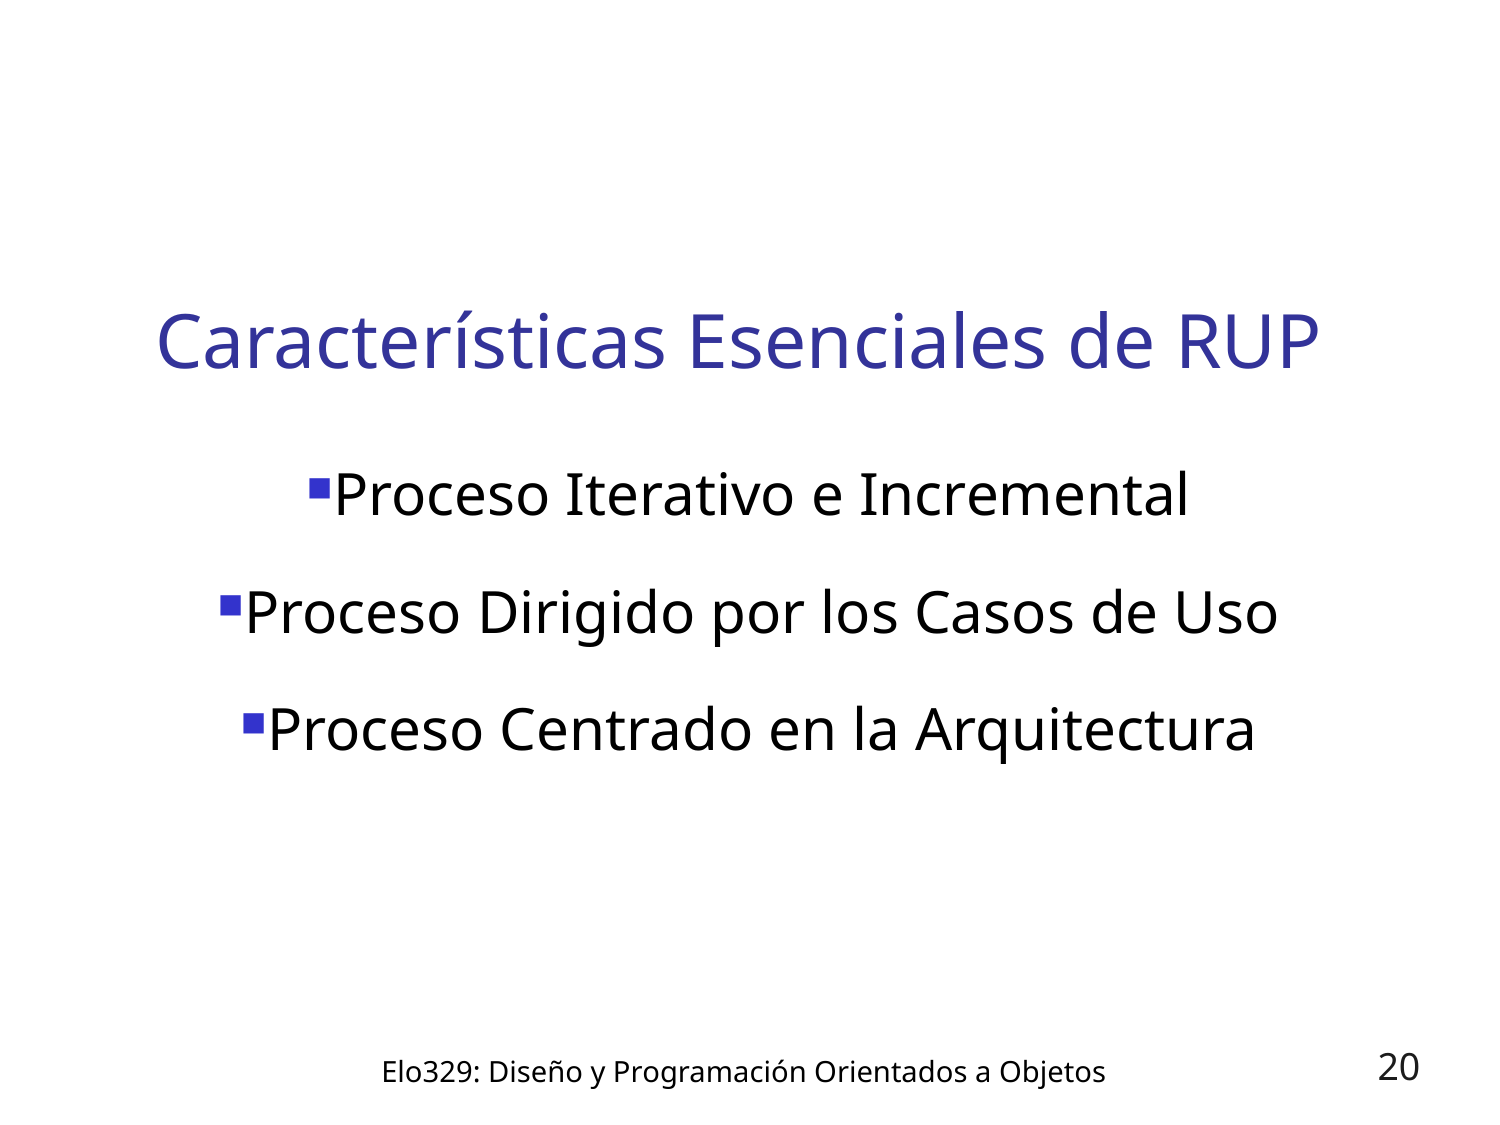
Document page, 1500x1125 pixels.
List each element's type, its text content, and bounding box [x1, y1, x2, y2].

subtitle Proceso Iterativo e Incremental Proceso Dirigido por los Casos de Uso Proceso Centrado en la Arquitectura [75, 476, 1423, 957]
title Características Esenciales de RUP [112, 247, 1386, 397]
